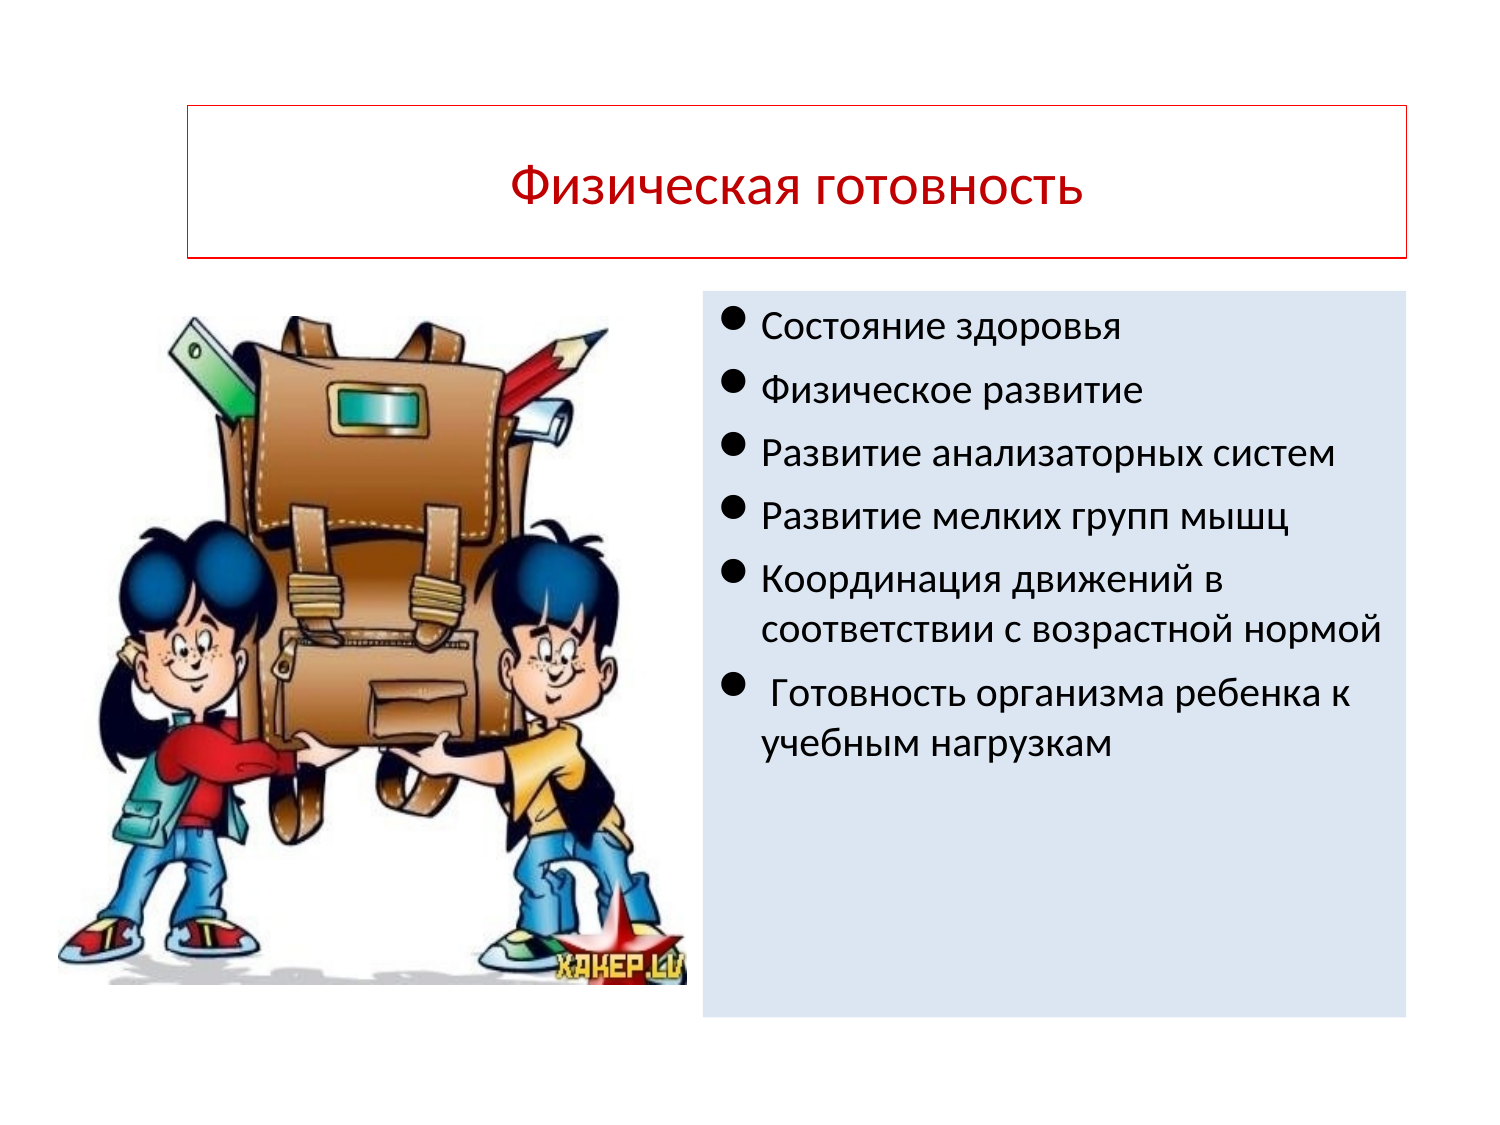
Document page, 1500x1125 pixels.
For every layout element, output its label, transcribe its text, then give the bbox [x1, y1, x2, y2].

picture [58, 316, 687, 985]
title Физическая готовность [187, 105, 1407, 258]
text_box Состояние здоровья Физическое развитие Развитие анализаторных систем Развитие мелких групп мышц Координация движений в соответствии с возрастной нормой Готовность организма ребенка к учебным нагрузкам [702, 290, 1407, 1018]
